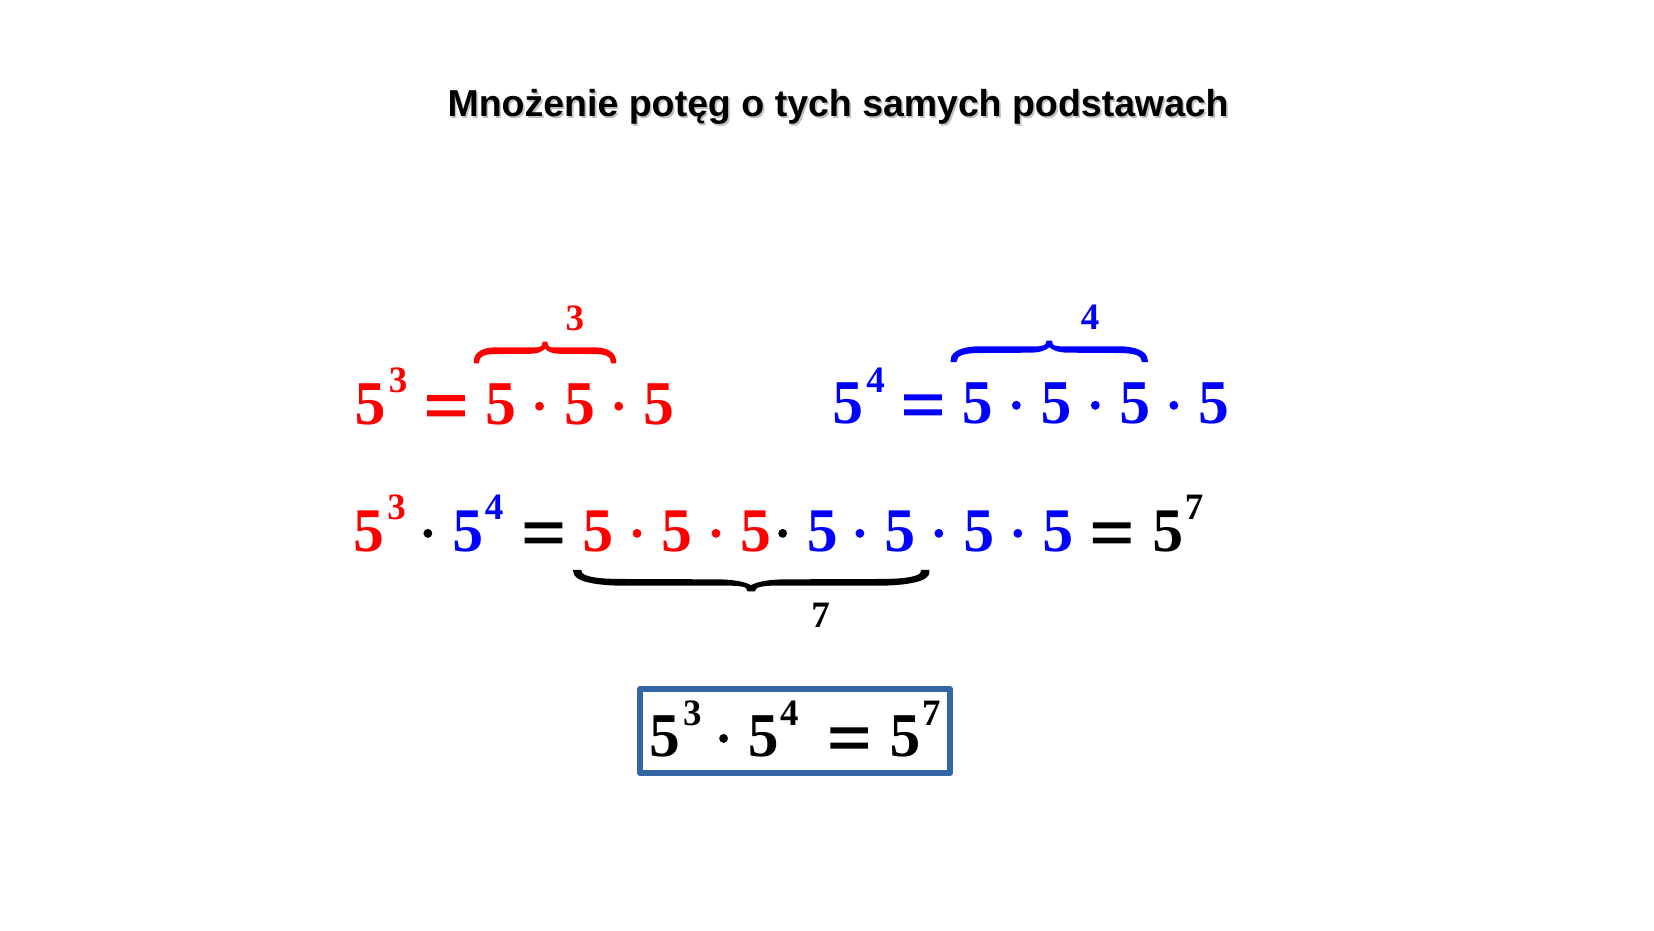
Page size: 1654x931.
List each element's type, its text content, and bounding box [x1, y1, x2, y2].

text_box Mnożenie potęg o tych samych podstawach [432, 75, 1261, 136]
chart [826, 296, 1241, 437]
chart [348, 297, 684, 438]
chart [346, 487, 1211, 636]
chart [642, 692, 948, 771]
